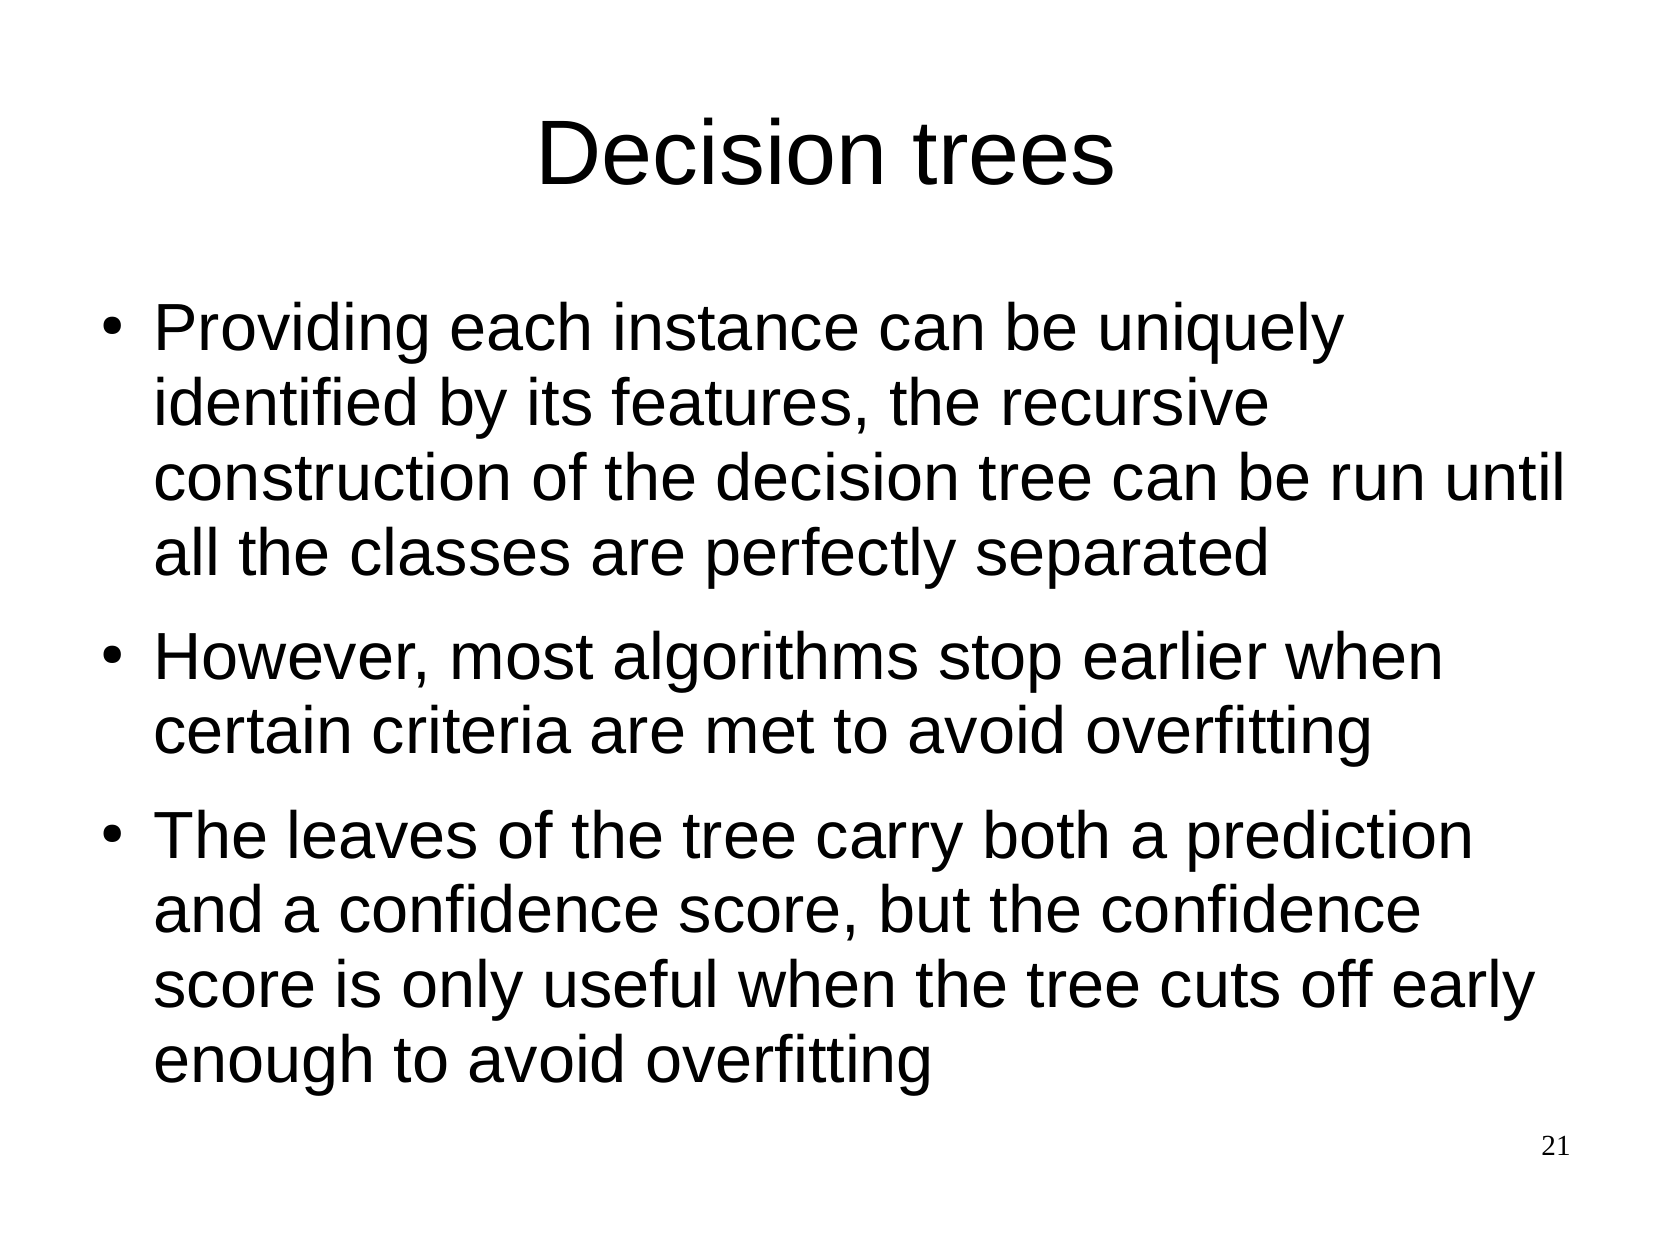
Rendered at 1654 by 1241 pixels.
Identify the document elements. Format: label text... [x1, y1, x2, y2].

title Decision trees [82, 49, 1571, 257]
list Providing each instance can be uniquely identified by its features, the recursive construction of the decision tree can be run until all the classes are perfectly separated However, most algorithms stop earlier when certain criteria are met to avoid overfitting The leaves of the tree carry both a prediction and a confidence score, but the confidence score is only useful when the tree cuts off early enough to avoid overfitting [82, 290, 1571, 1109]
